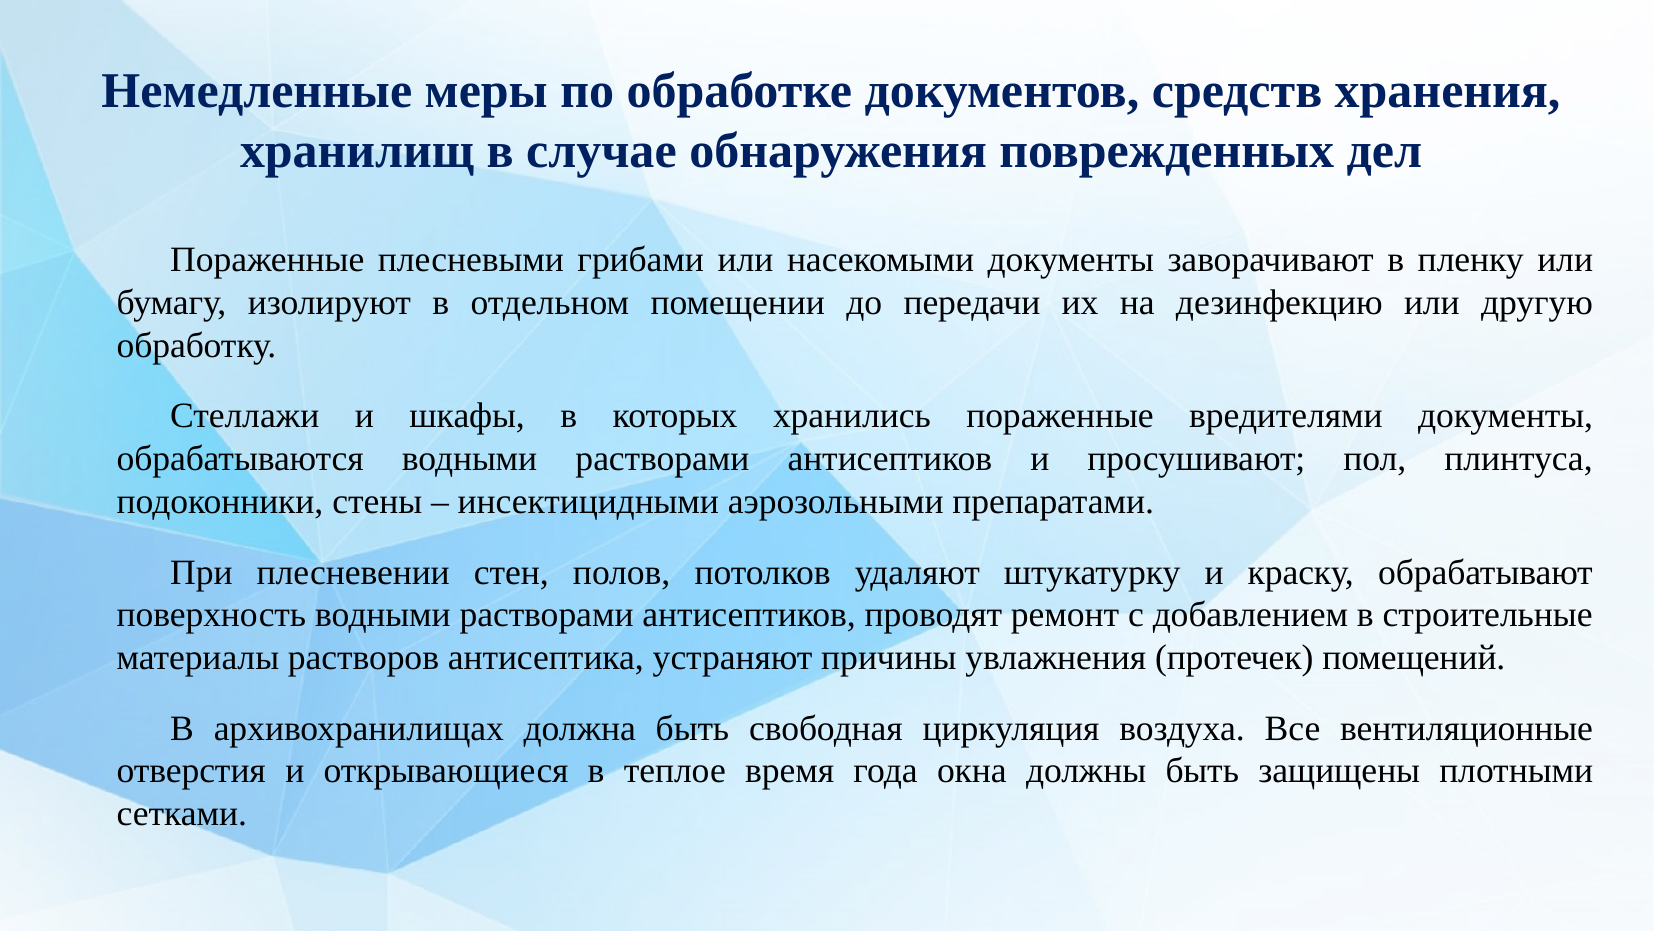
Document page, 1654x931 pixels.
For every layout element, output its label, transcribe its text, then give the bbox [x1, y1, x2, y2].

list Пораженные плесневыми грибами или насекомыми документы заворачивают в пленку или бумагу, изолируют в отдельном помещении до передачи их на дезинфекцию или другую обработку. Стеллажи и шкафы, в которых хранились пораженные вредителями документы, обрабатываются водными растворами антисептиков и просушивают; пол, плинтуса, подоконники, стены – инсектицидными аэрозольными препаратами. При плесневении стен, полов, потолков удаляют штукатурку и краску, обрабатывают поверхность водными растворами антисептиков, проводят ремонт с добавлением в строительные материалы растворов антисептика, устраняют причины увлажнения (протечек) помещений. В архивохранилищах должна быть свободная циркуляция воздуха. Все вентиляционные отверстия и открывающиеся в теплое время года окна должны быть защищены плотными сетками. [88, 236, 1595, 857]
title Немедленные меры по обработке документов, средств хранения, хранилищ в случае обнаружения поврежденных дел [59, 57, 1604, 178]
